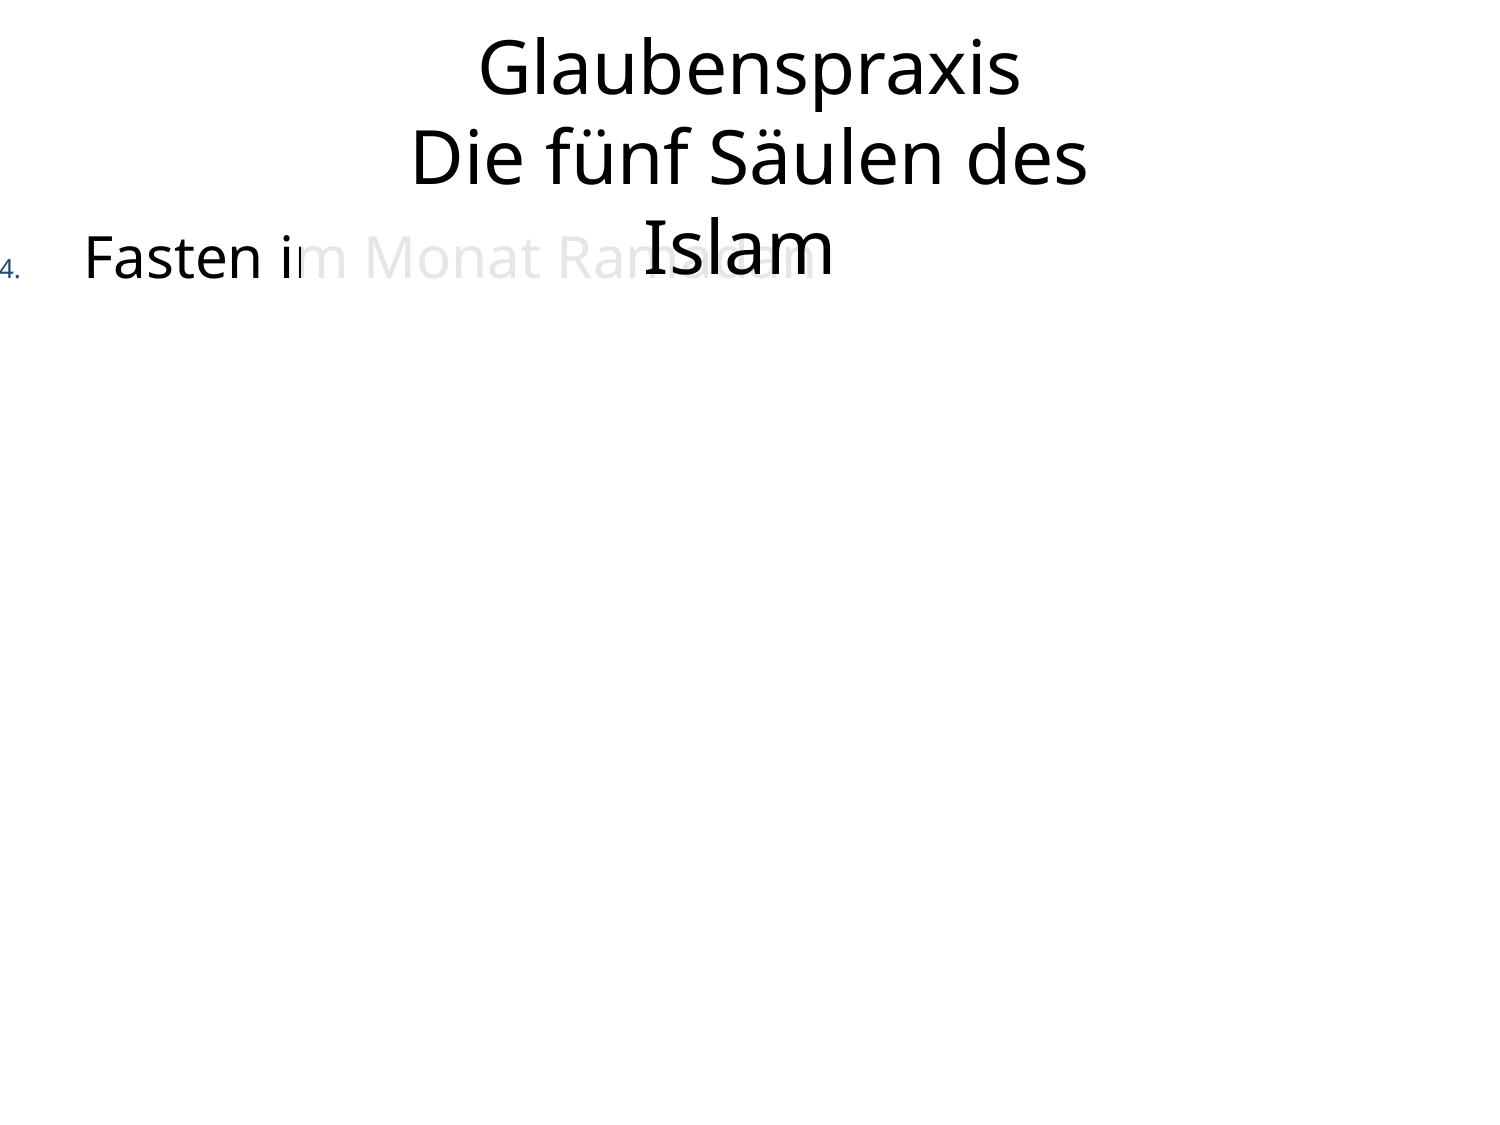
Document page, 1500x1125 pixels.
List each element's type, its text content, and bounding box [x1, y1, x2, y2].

title Glaubenspraxis Die fünf Säulen des Islam [301, 12, 1199, 215]
text_box Fasten im Monat Ramadan [0, 208, 852, 303]
